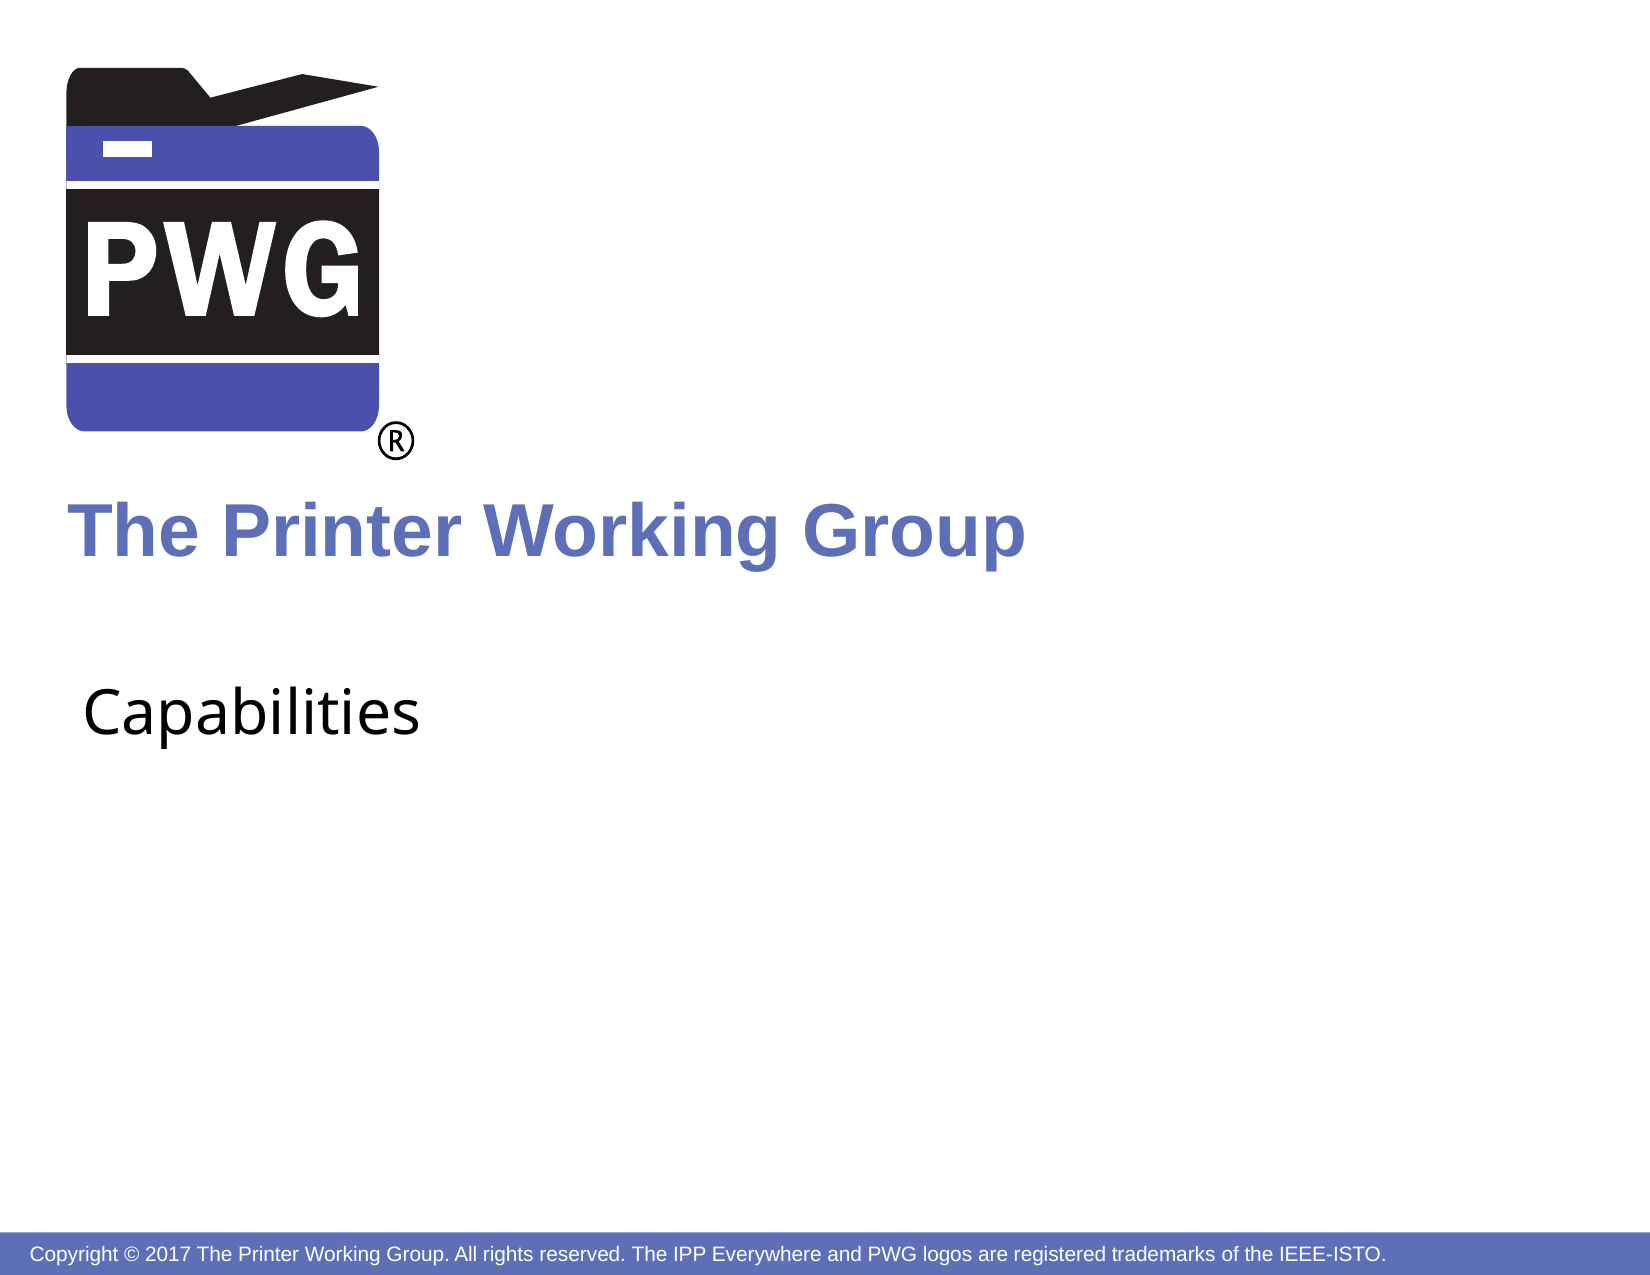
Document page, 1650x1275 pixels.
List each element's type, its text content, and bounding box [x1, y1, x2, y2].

title Capabilities [82, 592, 1568, 829]
